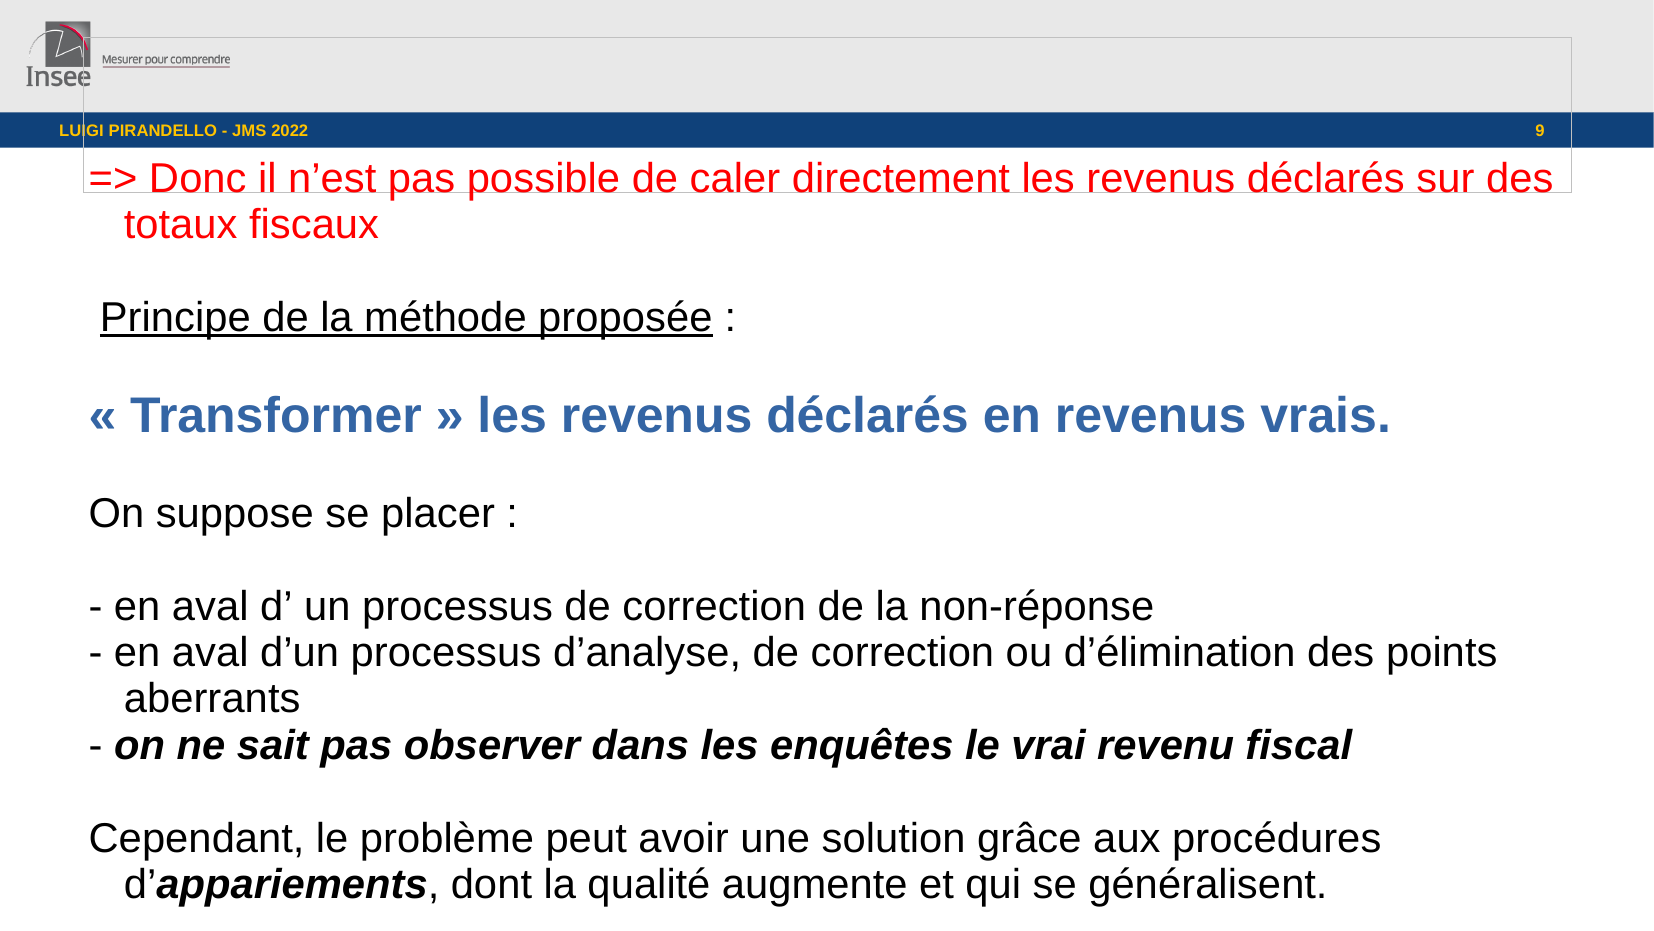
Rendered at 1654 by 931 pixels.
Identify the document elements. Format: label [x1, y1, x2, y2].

picture [84, 38, 230, 89]
picture [23, 0, 230, 89]
